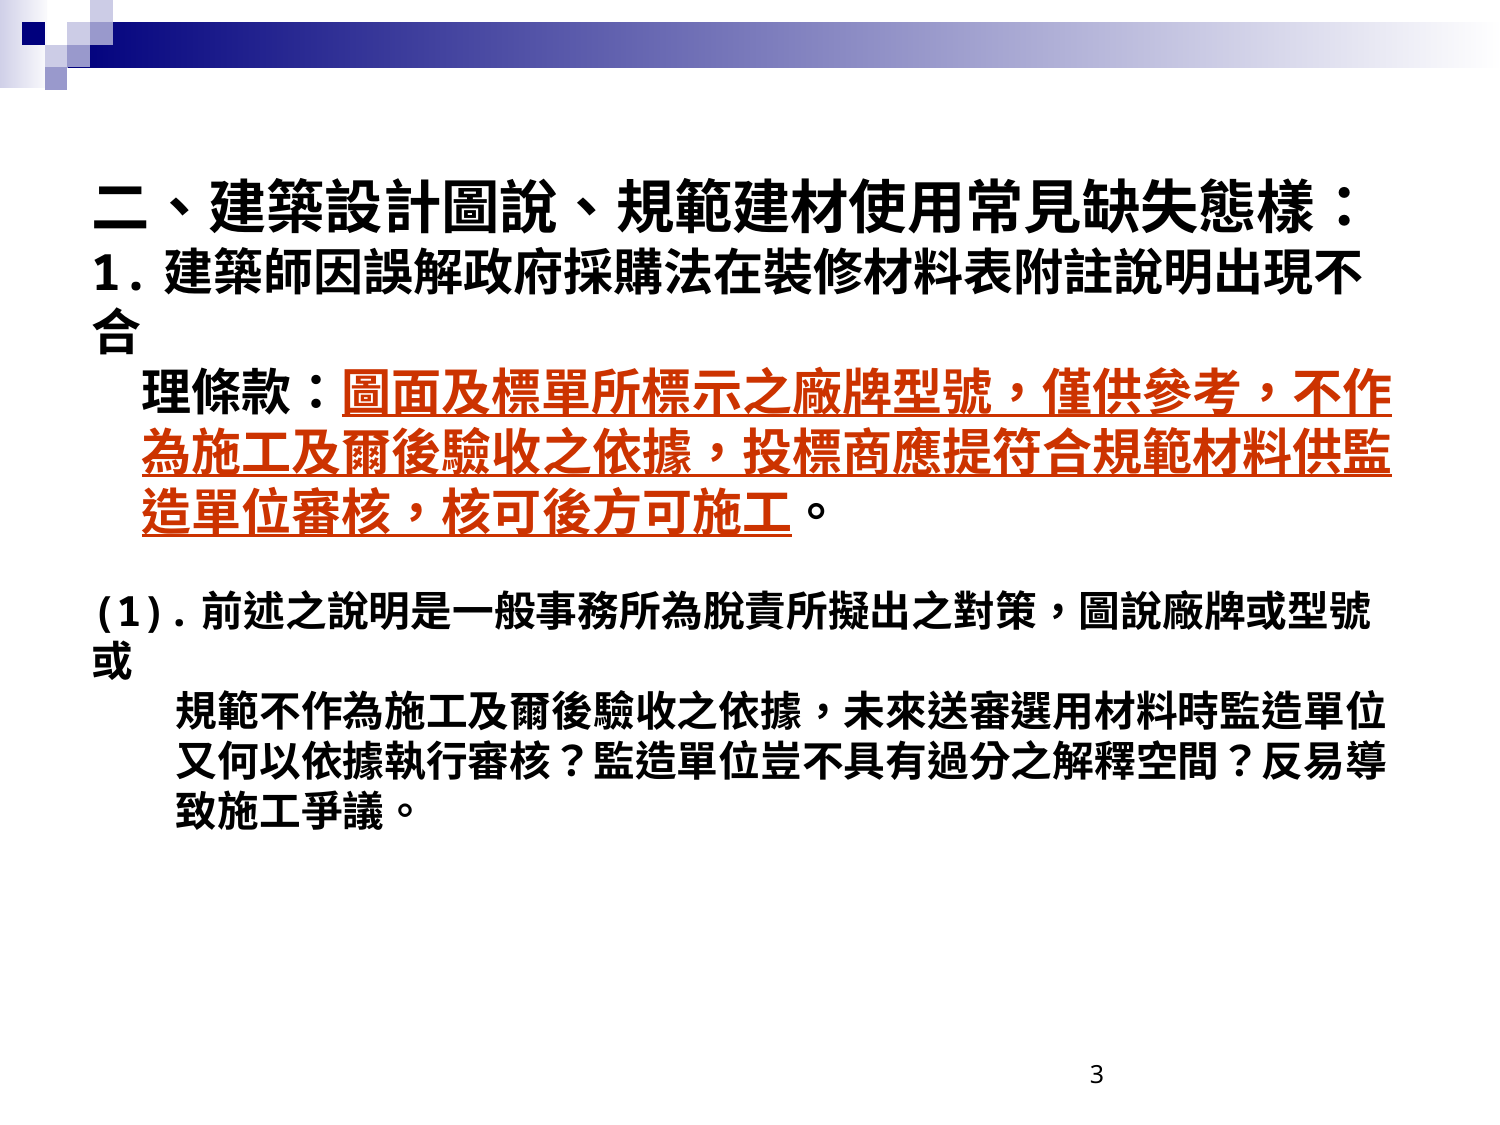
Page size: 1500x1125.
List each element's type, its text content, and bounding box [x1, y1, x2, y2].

text_box 二、建築設計圖說、規範建材使用常見缺失態樣： 1.建築師因誤解政府採購法在裝修材料表附註說明出現不合 理條款：圖面及標單所標示之廠牌型號，僅供參考，不作 為施工及爾後驗收之依據，投標商應提符合規範材料供監 造單位審核，核可後方可施工。 (1).前述之說明是一般事務所為脫責所擬出之對策，圖說廠牌或型號或 規範不作為施工及爾後驗收之依據，未來送審選用材料時監造單位 又何以依據執行審核？監造單位豈不具有過分之解釋空間？反易導 致施工爭議。 [77, 162, 1423, 1048]
text_box [1074, 1025, 1426, 1101]
